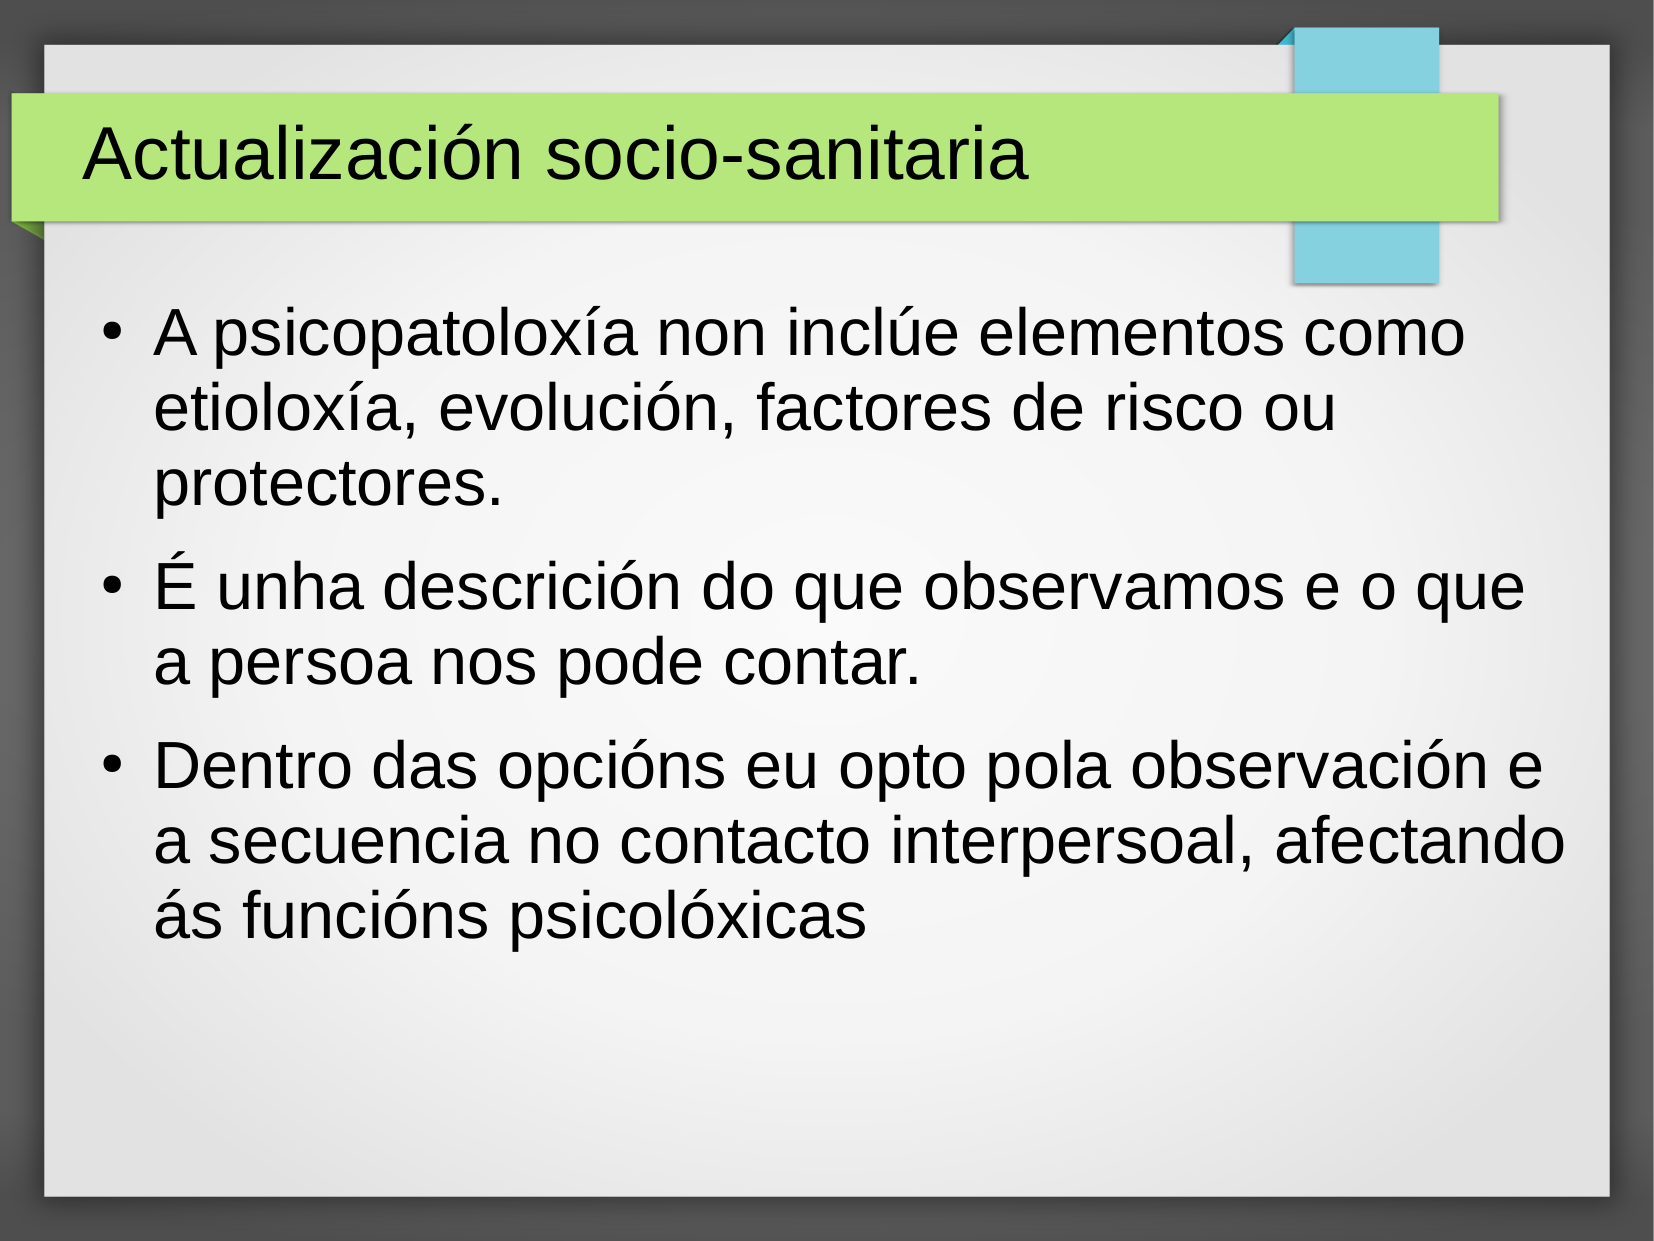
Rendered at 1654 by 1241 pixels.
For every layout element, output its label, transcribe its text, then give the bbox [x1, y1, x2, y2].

title Actualización socio-sanitaria [82, 94, 1264, 213]
picture [0, 0, 1654, 1241]
list A psicopatoloxía non inclúe elementos como etioloxía, evolución, factores de risco ou protectores. É unha descrición do que observamos e o que a persoa nos pode contar. Dentro das opcións eu opto pola observación e a secuencia no contacto interpersoal, afectando ás funcións psicolóxicas [82, 295, 1571, 1015]
